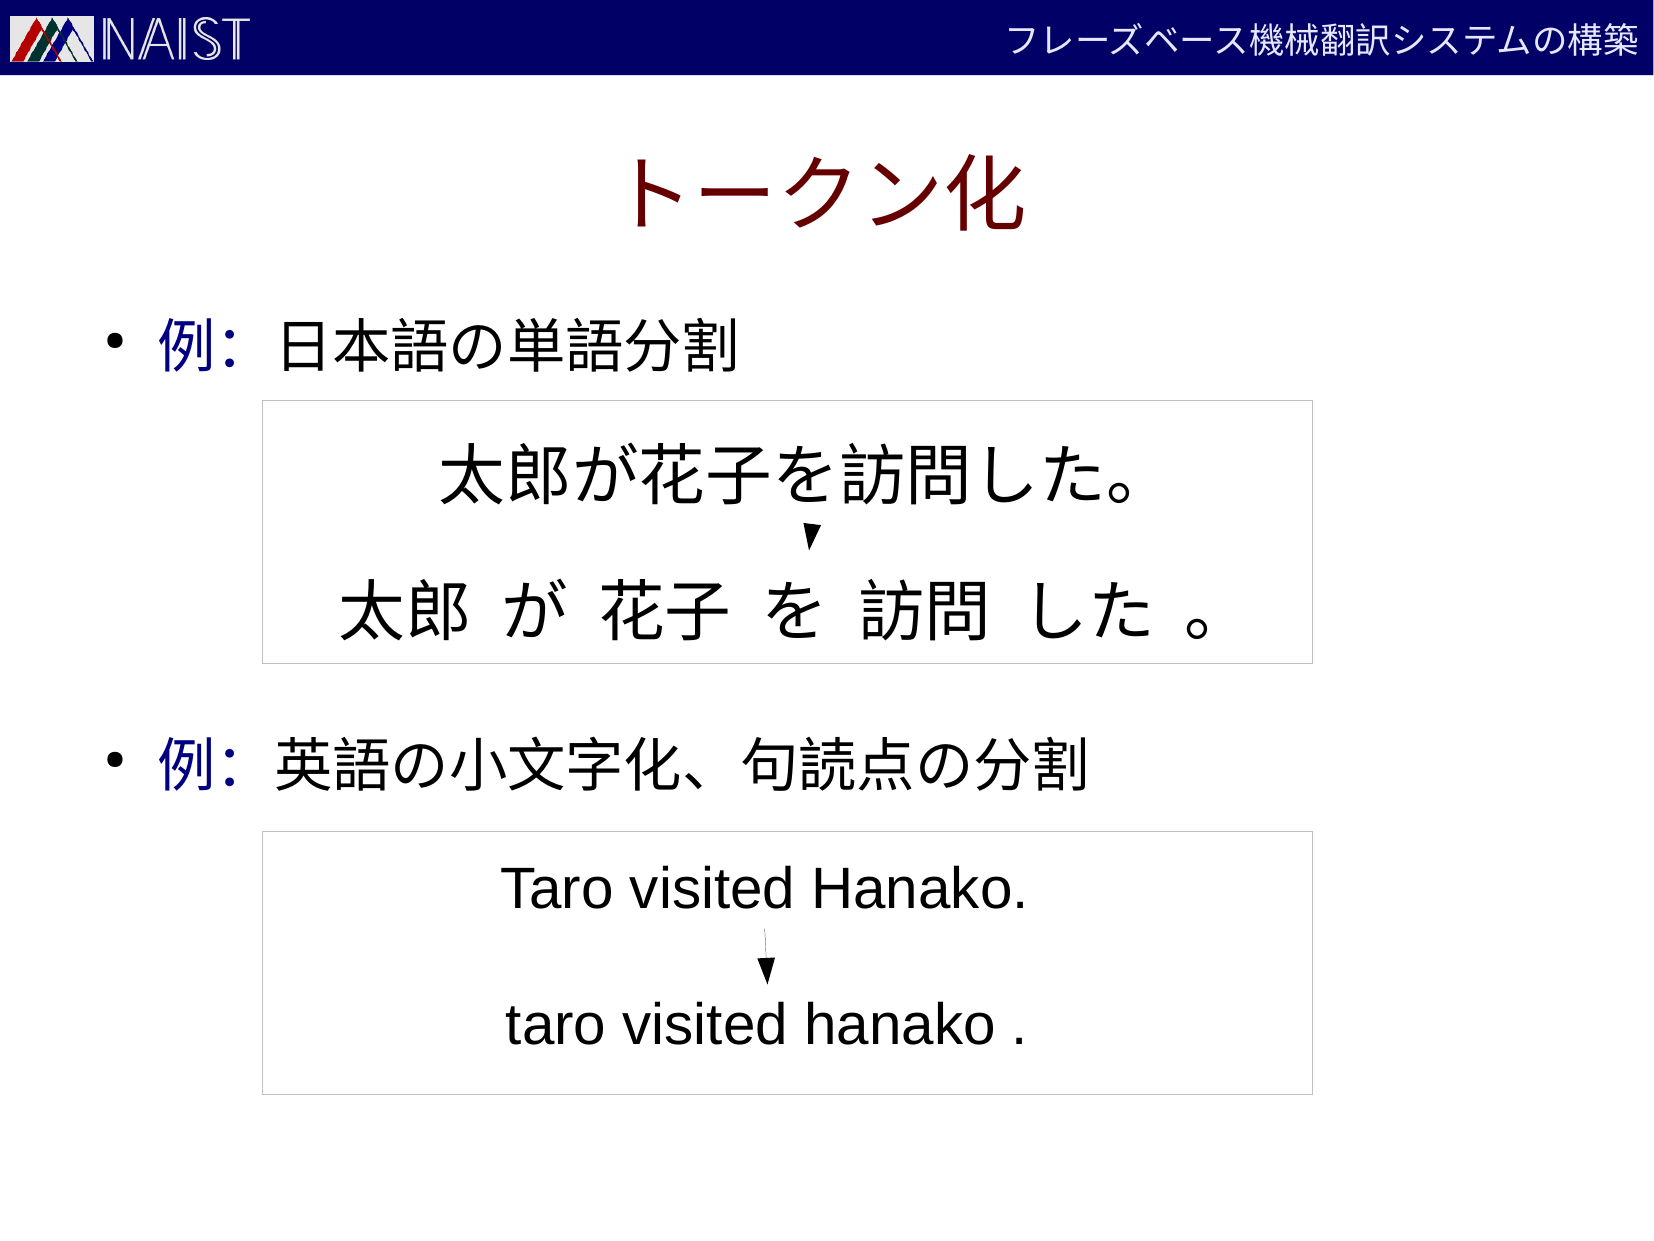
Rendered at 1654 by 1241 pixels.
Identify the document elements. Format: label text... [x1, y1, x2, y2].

text_box 太郎が花子を訪問した。 [424, 414, 1201, 508]
text_box taro visited hanako . [491, 984, 1044, 1065]
title トークン化 [75, 92, 1564, 285]
list 例：日本語の単語分割 [86, 300, 1576, 363]
list 例：英語の小文字化、句読点の分割 [86, 719, 1576, 783]
text_box Taro visited Hanako. [485, 848, 1045, 929]
picture [102, 17, 251, 60]
picture [10, 16, 94, 62]
text_box 太郎 が 花子 を 訪問 した 。 [323, 550, 1295, 644]
